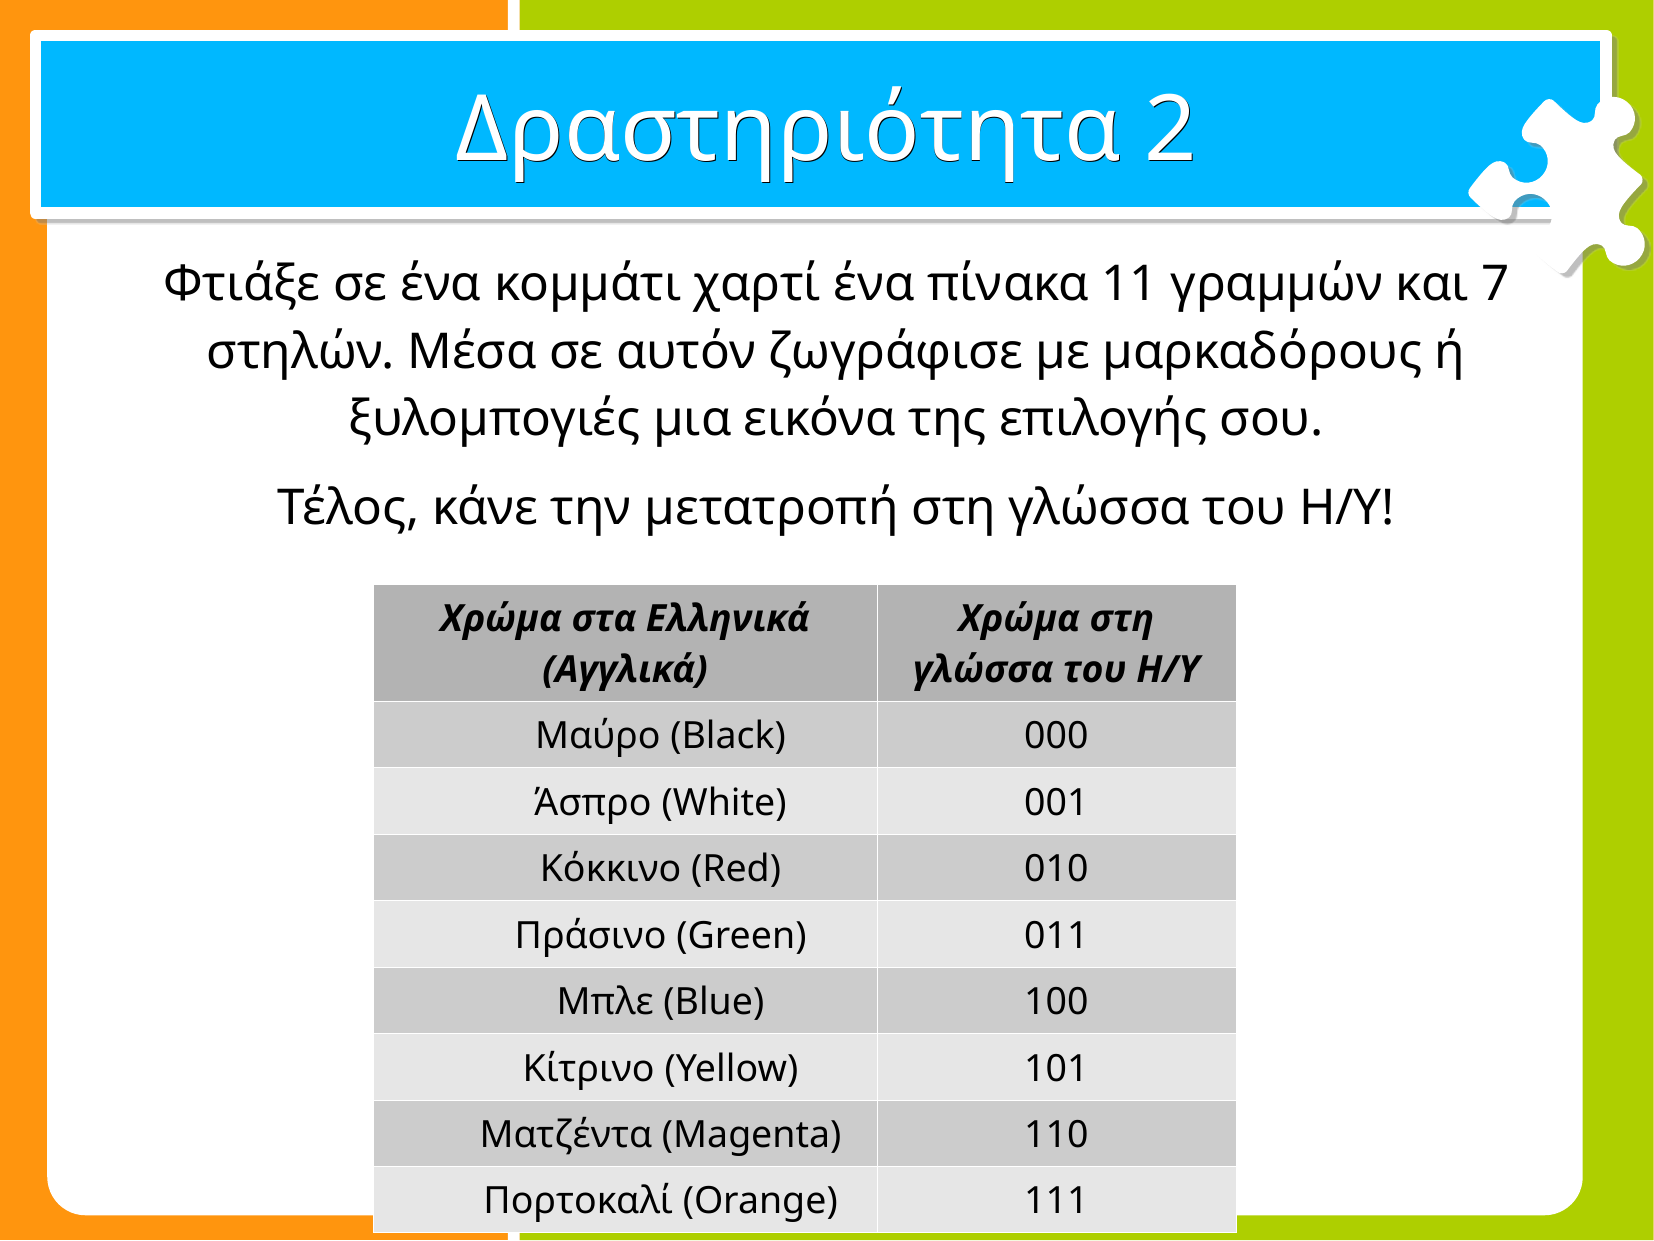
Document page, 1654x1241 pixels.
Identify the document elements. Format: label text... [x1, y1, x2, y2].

table_cell 001 [878, 768, 1236, 834]
table_cell 111 [878, 1167, 1236, 1232]
table_cell Κόκκινο (Red) [374, 835, 877, 900]
table_cell Μπλε (Blue) [374, 968, 877, 1033]
table_cell Πορτοκαλί (Orange) [374, 1167, 877, 1232]
table_cell 010 [878, 835, 1236, 900]
list Φτιάξε σε ένα κομμάτι χαρτί ένα πίνακα 11 γραμμών και 7 στηλών. Μέσα σε αυτόν ζωγράφισε με μαρκαδόρους ή ξυλομπογιές μια εικόνα της επιλογής σου. Τέλος, κάνε την μετατροπή στη γλώσσα του Η/Υ! [82, 248, 1538, 544]
table_cell 110 [878, 1101, 1236, 1166]
table_cell Κίτρινο (Yellow) [374, 1034, 877, 1100]
table_cell 101 [878, 1034, 1236, 1100]
table_cell 100 [878, 968, 1236, 1033]
table_cell 000 [878, 702, 1236, 767]
table_cell 011 [878, 901, 1236, 967]
table_header Χρώμα στα Ελληνικά (Αγγλικά) [374, 585, 877, 701]
table_cell Πράσινο (Green) [374, 901, 877, 967]
title Δραστηριότητα 2 [82, 49, 1571, 201]
table_cell Μαύρο (Black) [374, 702, 877, 767]
table_header Χρώμα στη γλώσσα του Η/Υ [878, 585, 1236, 701]
table_cell Ματζέντα (Magenta) [374, 1101, 877, 1166]
table_cell Άσπρο (White) [374, 768, 877, 834]
